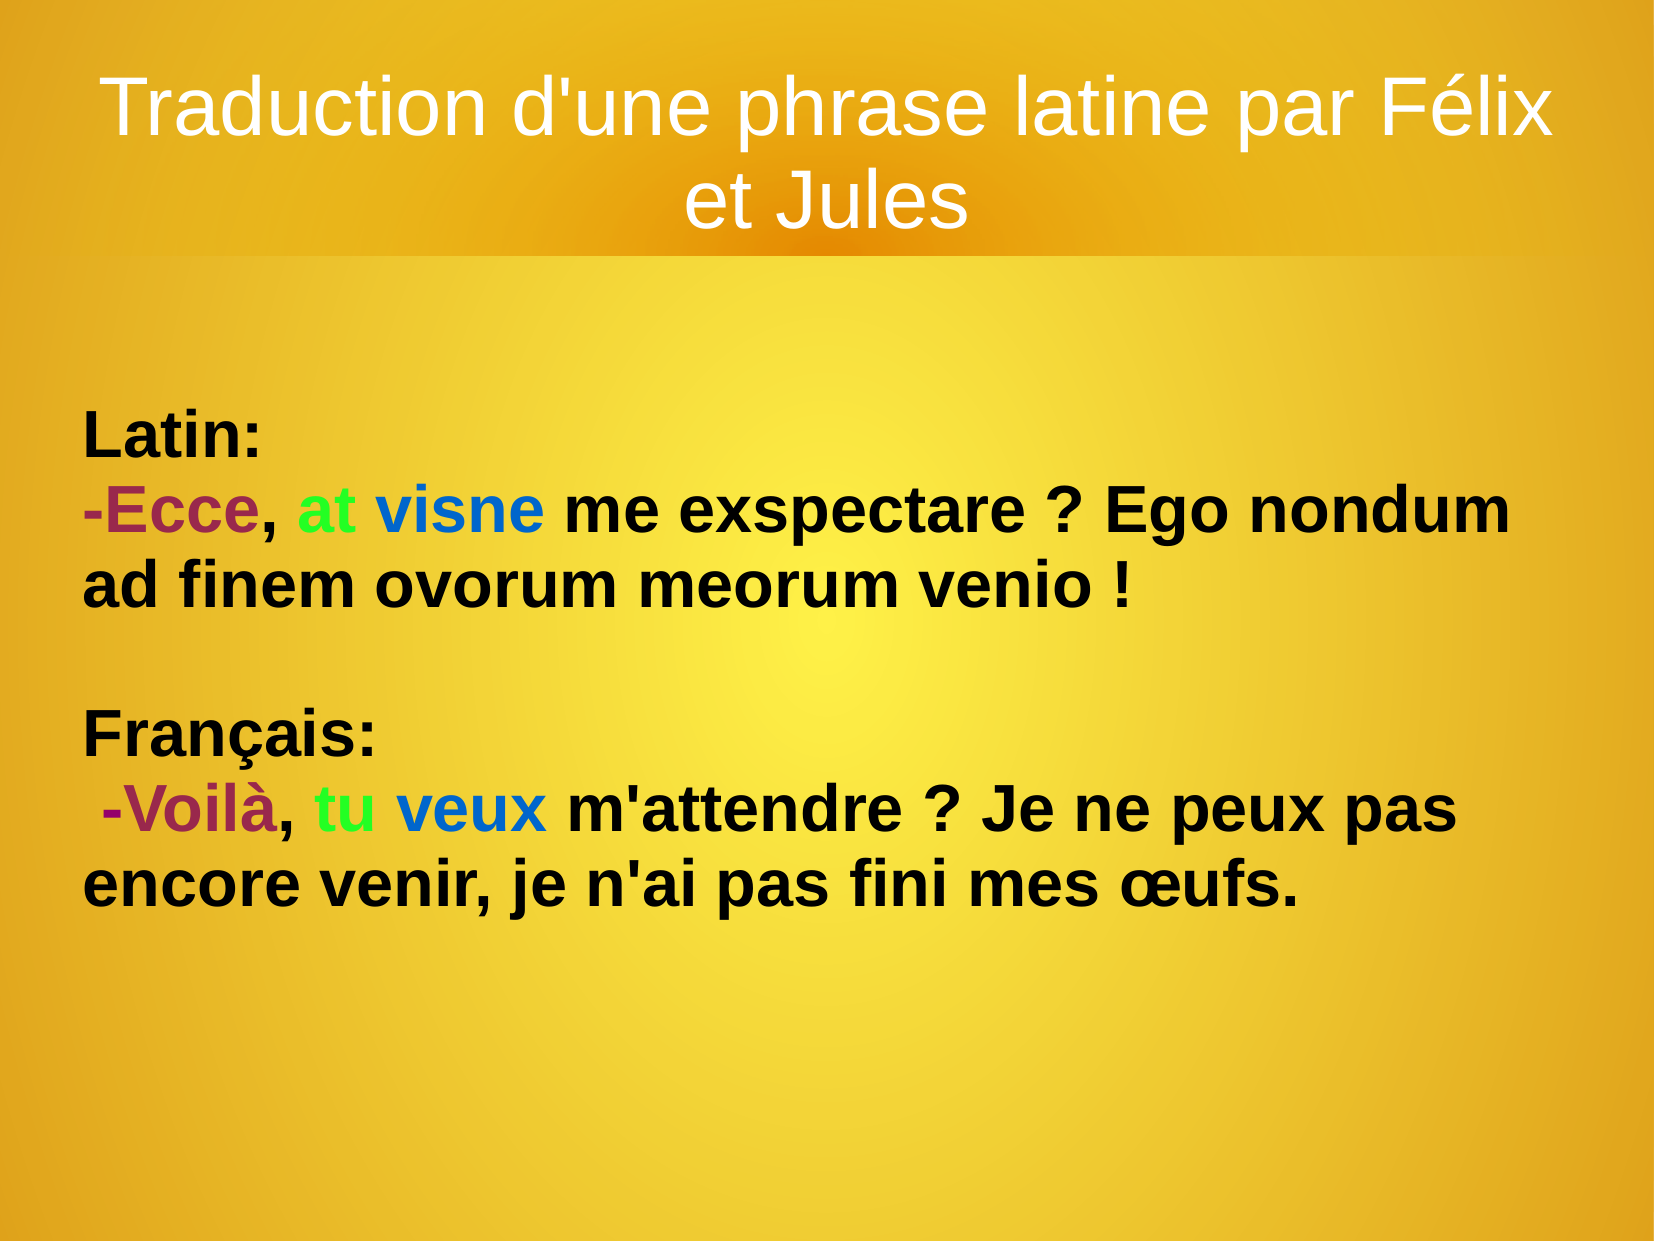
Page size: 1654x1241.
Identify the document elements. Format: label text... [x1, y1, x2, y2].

title Traduction d'une phrase latine par Félix et Jules [82, 49, 1571, 257]
subtitle Latin: -Ecce, at visne me exspectare ? Ego nondum ad finem ovorum meorum venio ! Français: -Voilà, tu veux m'attendre ? Je ne peux pas encore venir, je n'ai pas fini mes œufs. [82, 299, 1571, 1019]
